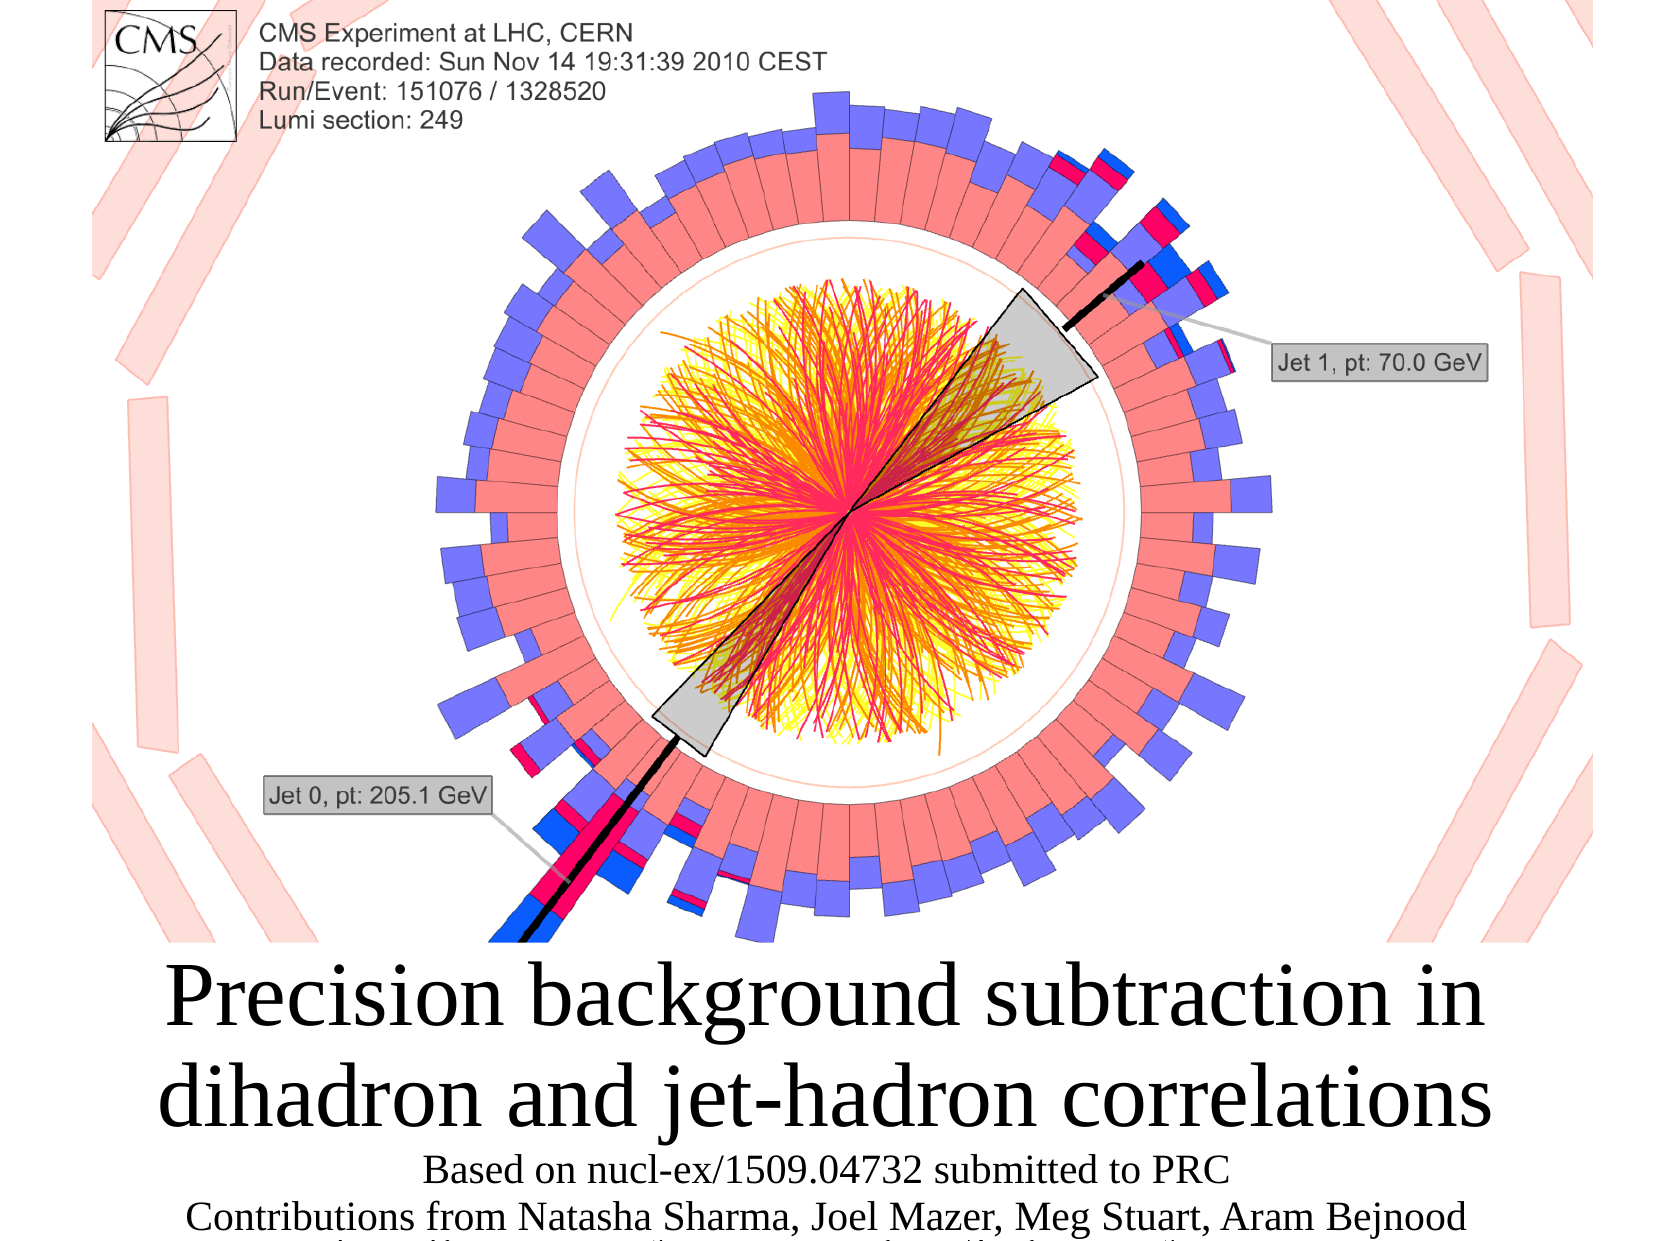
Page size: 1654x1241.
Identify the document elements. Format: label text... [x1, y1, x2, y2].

picture [92, 0, 1593, 942]
title Precision background subtraction in dihadron and jet-hadron correlations Based on nucl-ex/1509.04732 submitted to PRC Contributions from Natasha Sharma, Joel Mazer, Meg Stuart, Aram Bejnood [0, 942, 1654, 1240]
